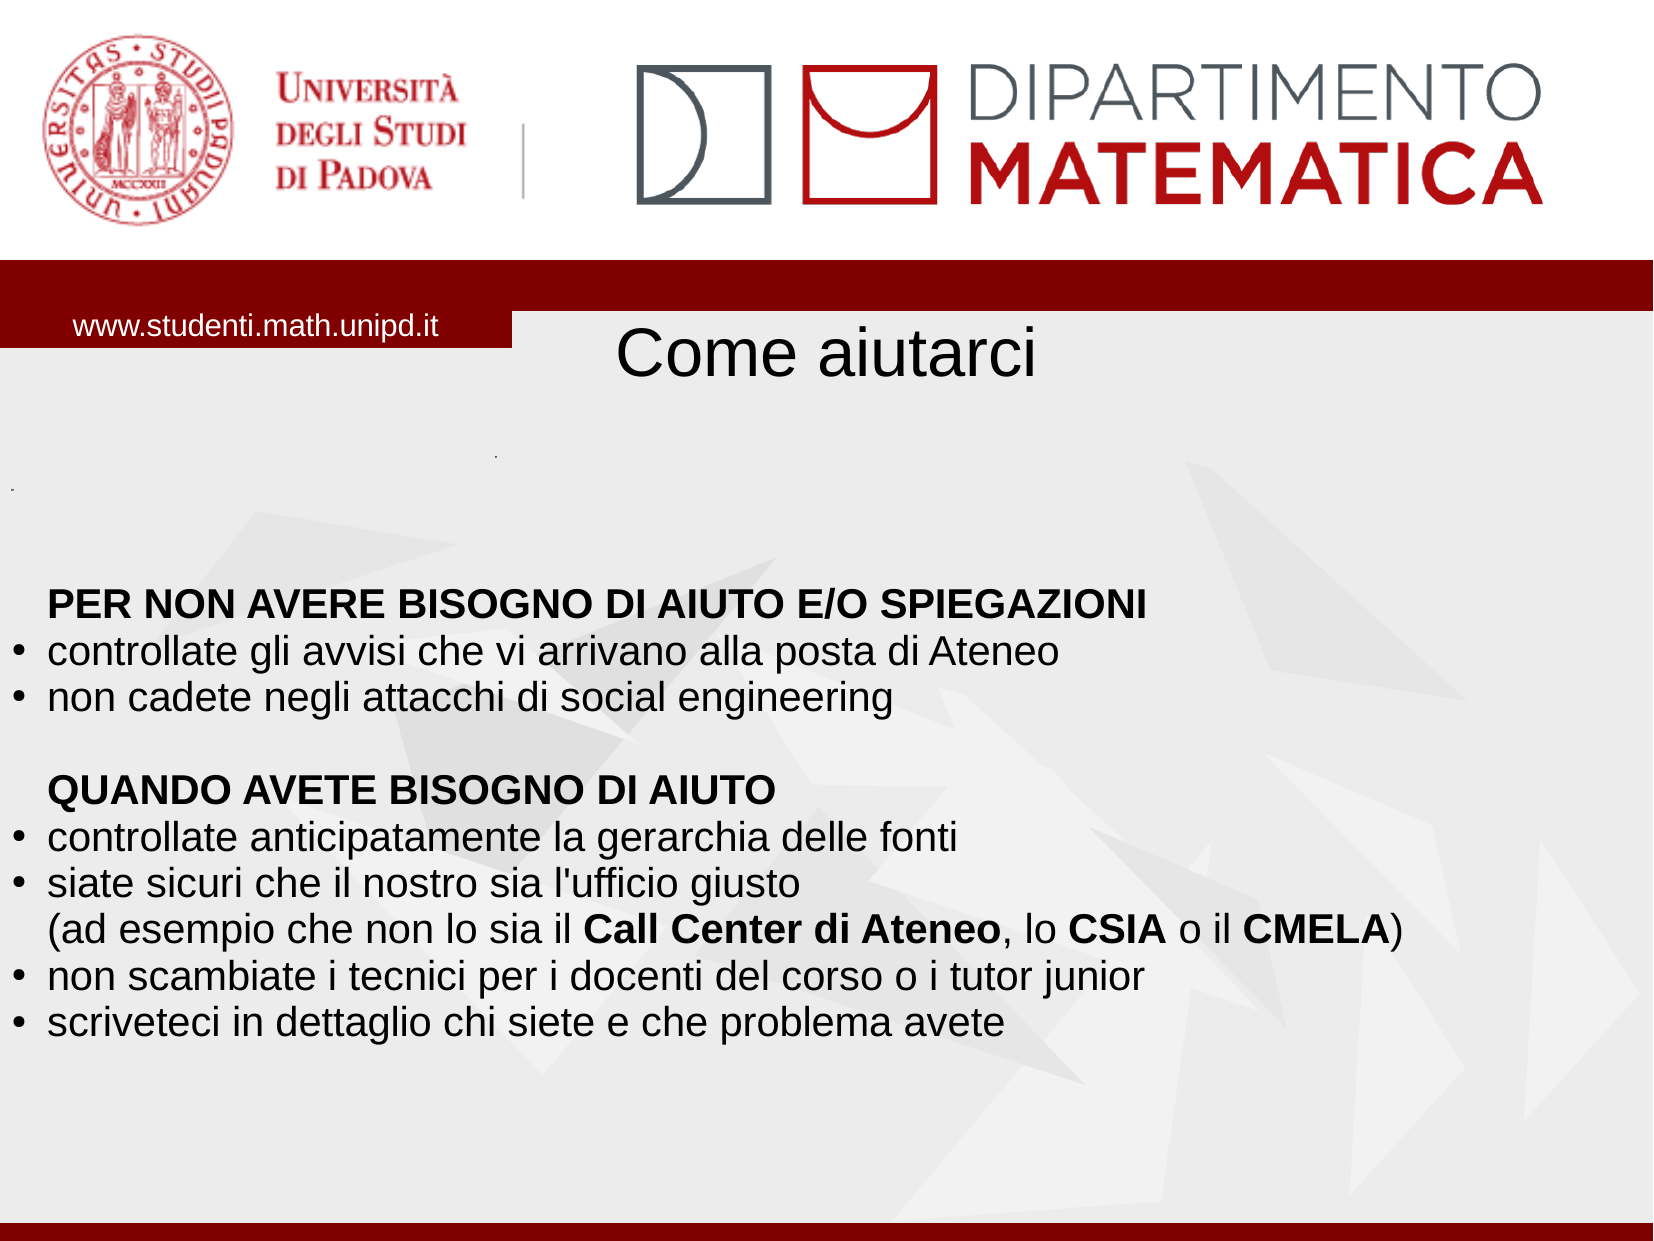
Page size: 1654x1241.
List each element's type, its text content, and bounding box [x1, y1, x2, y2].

title Come aiutarci [0, 285, 1654, 421]
text_box www.studenti.math.unipd.it [0, 301, 512, 352]
table_header [1, 1224, 1652, 1241]
picture [636, 63, 1543, 205]
picture [18, 24, 554, 237]
picture [0, 421, 1653, 1223]
table_header [1, 261, 1652, 285]
text_box [225, 780, 255, 852]
